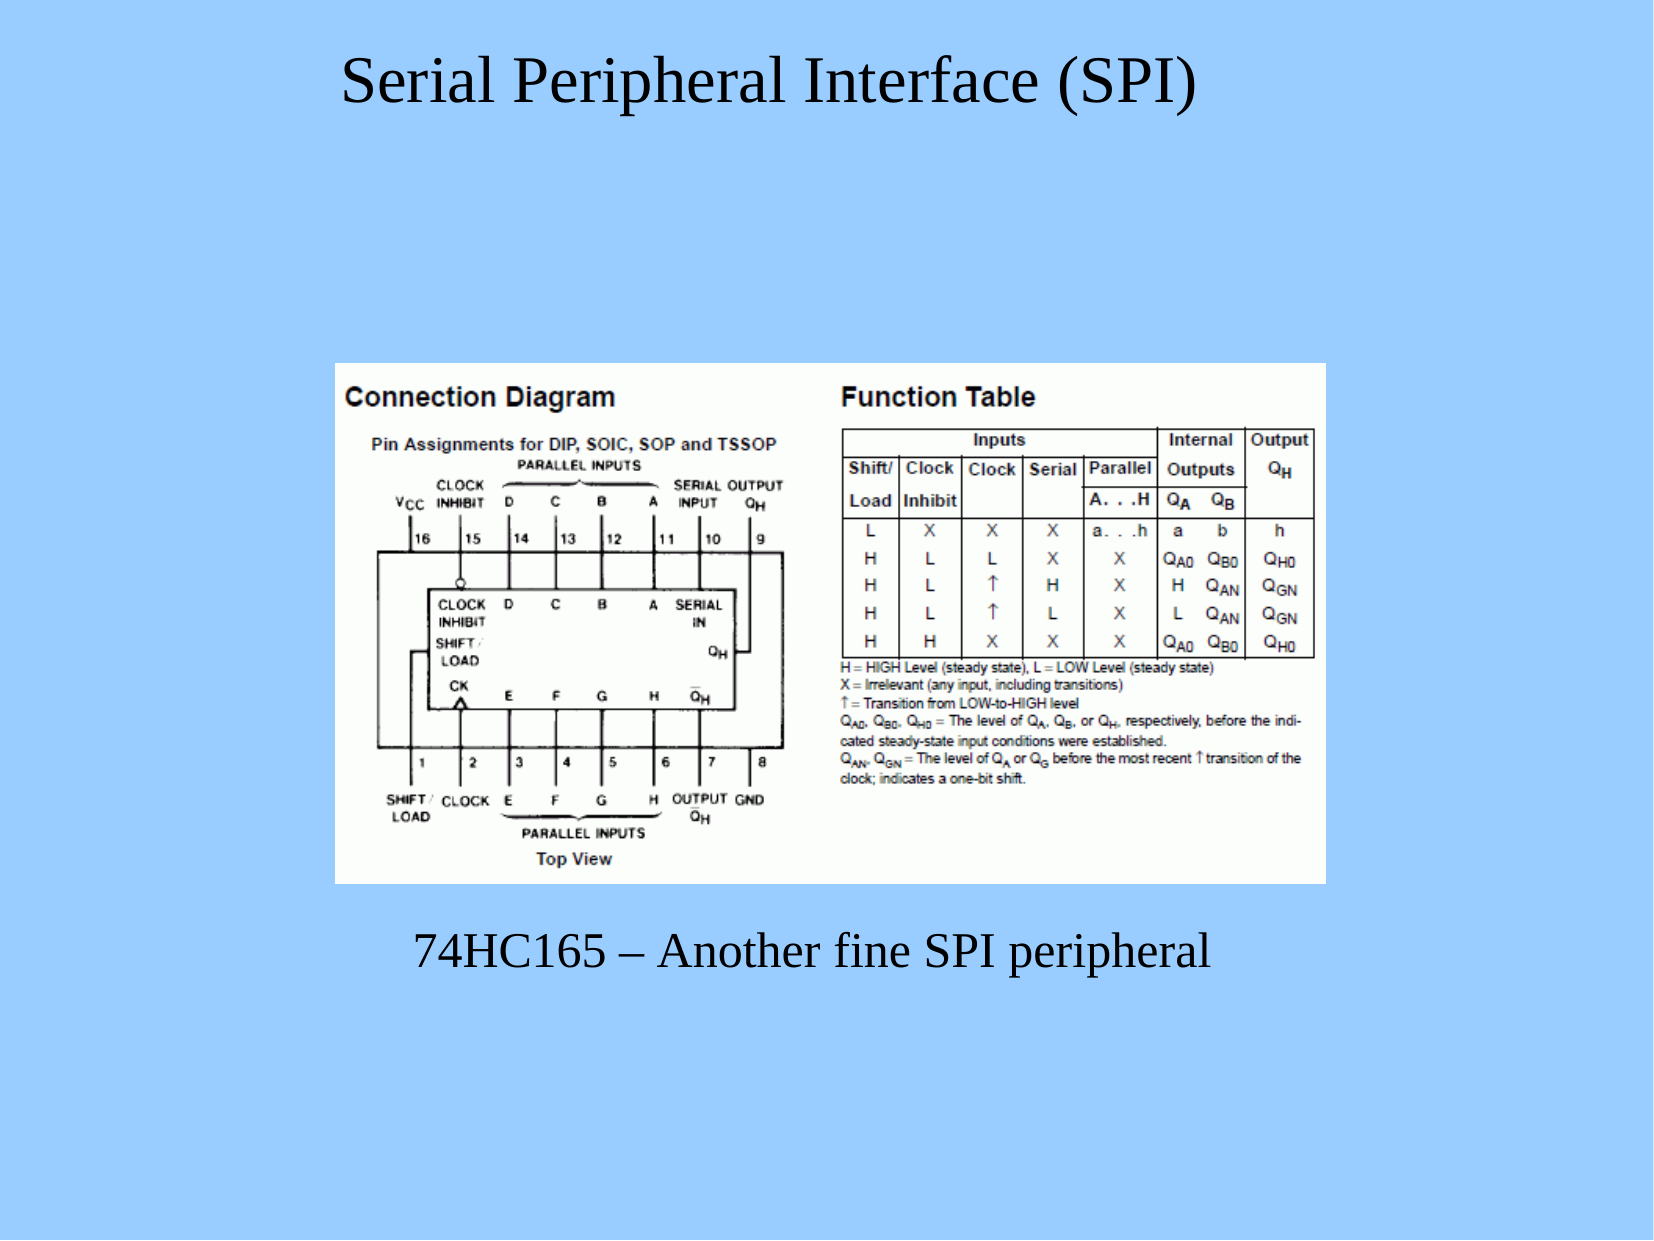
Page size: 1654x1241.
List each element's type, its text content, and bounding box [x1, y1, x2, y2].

picture [335, 363, 1326, 884]
text_box Serial Peripheral Interface (SPI) [339, 38, 1201, 113]
text_box 74HC165 – Another fine SPI peripheral [412, 919, 1256, 976]
